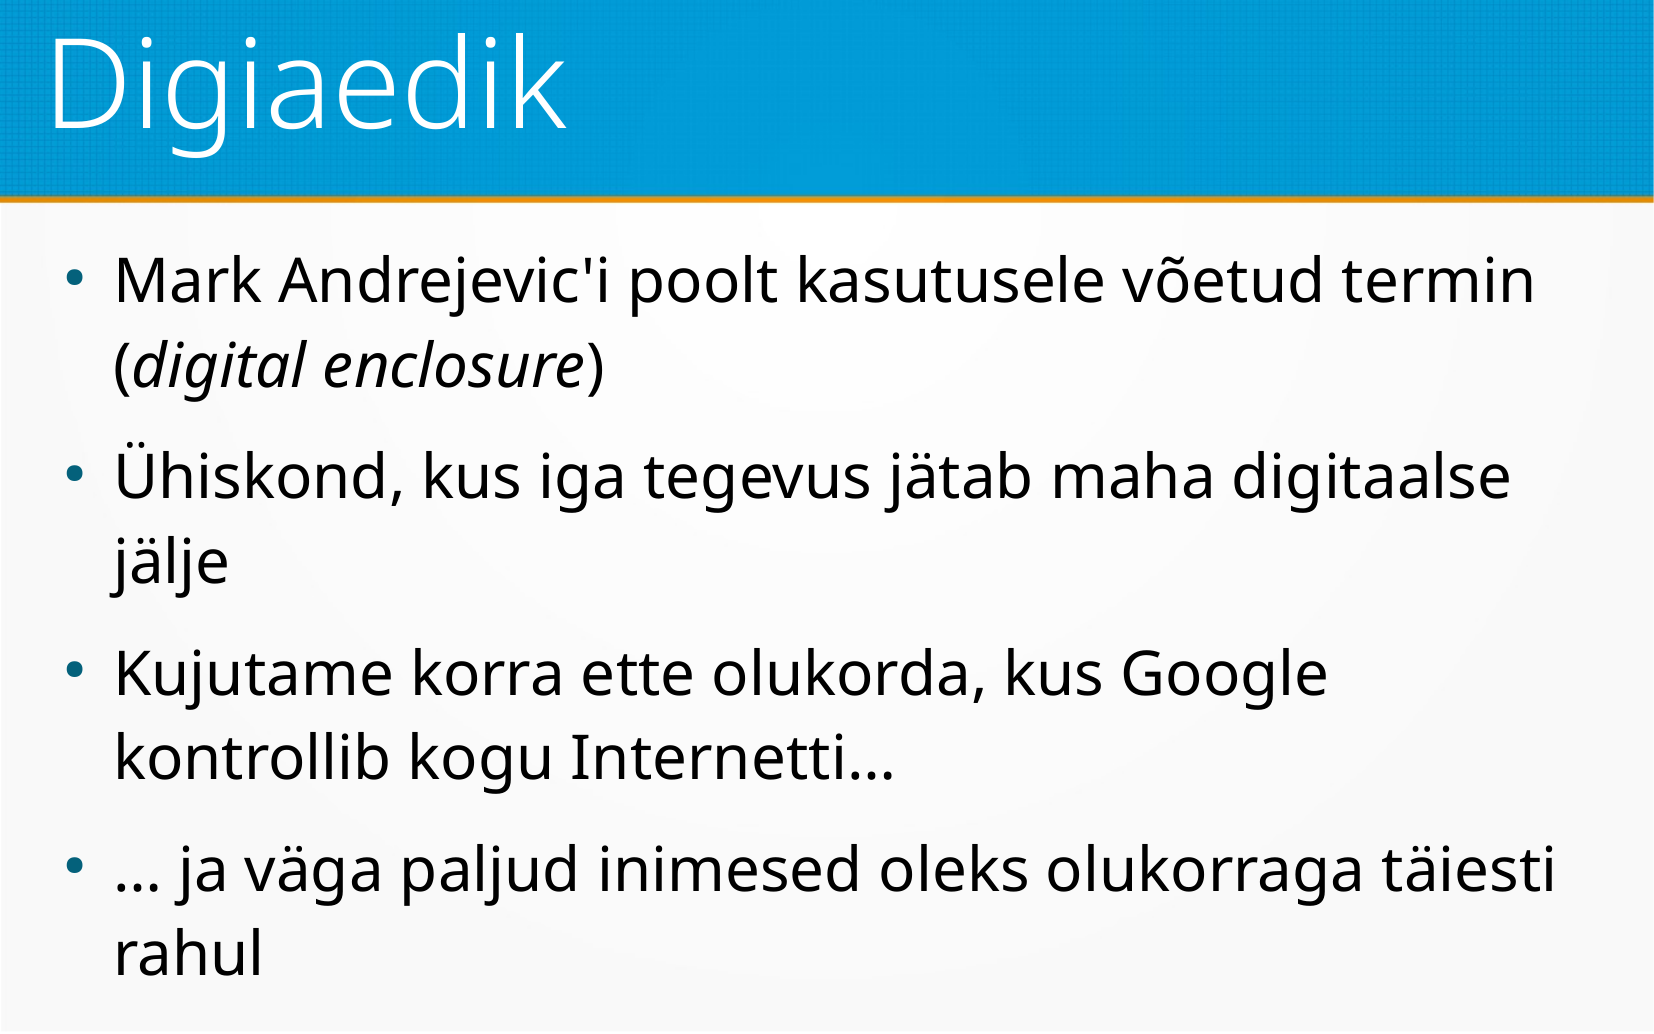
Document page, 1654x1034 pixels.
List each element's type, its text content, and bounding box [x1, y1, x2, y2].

list Mark Andrejevic'i poolt kasutusele võetud termin (digital enclosure) Ühiskond, kus iga tegevus jätab maha digitaalse jälje Kujutame korra ette olukorda, kus Google kontrollib kogu Internetti… … ja väga paljud inimesed oleks olukorraga täiesti rahul [47, 236, 1607, 1002]
title Digiaedik [43, 0, 1619, 166]
picture [0, 195, 1654, 1034]
